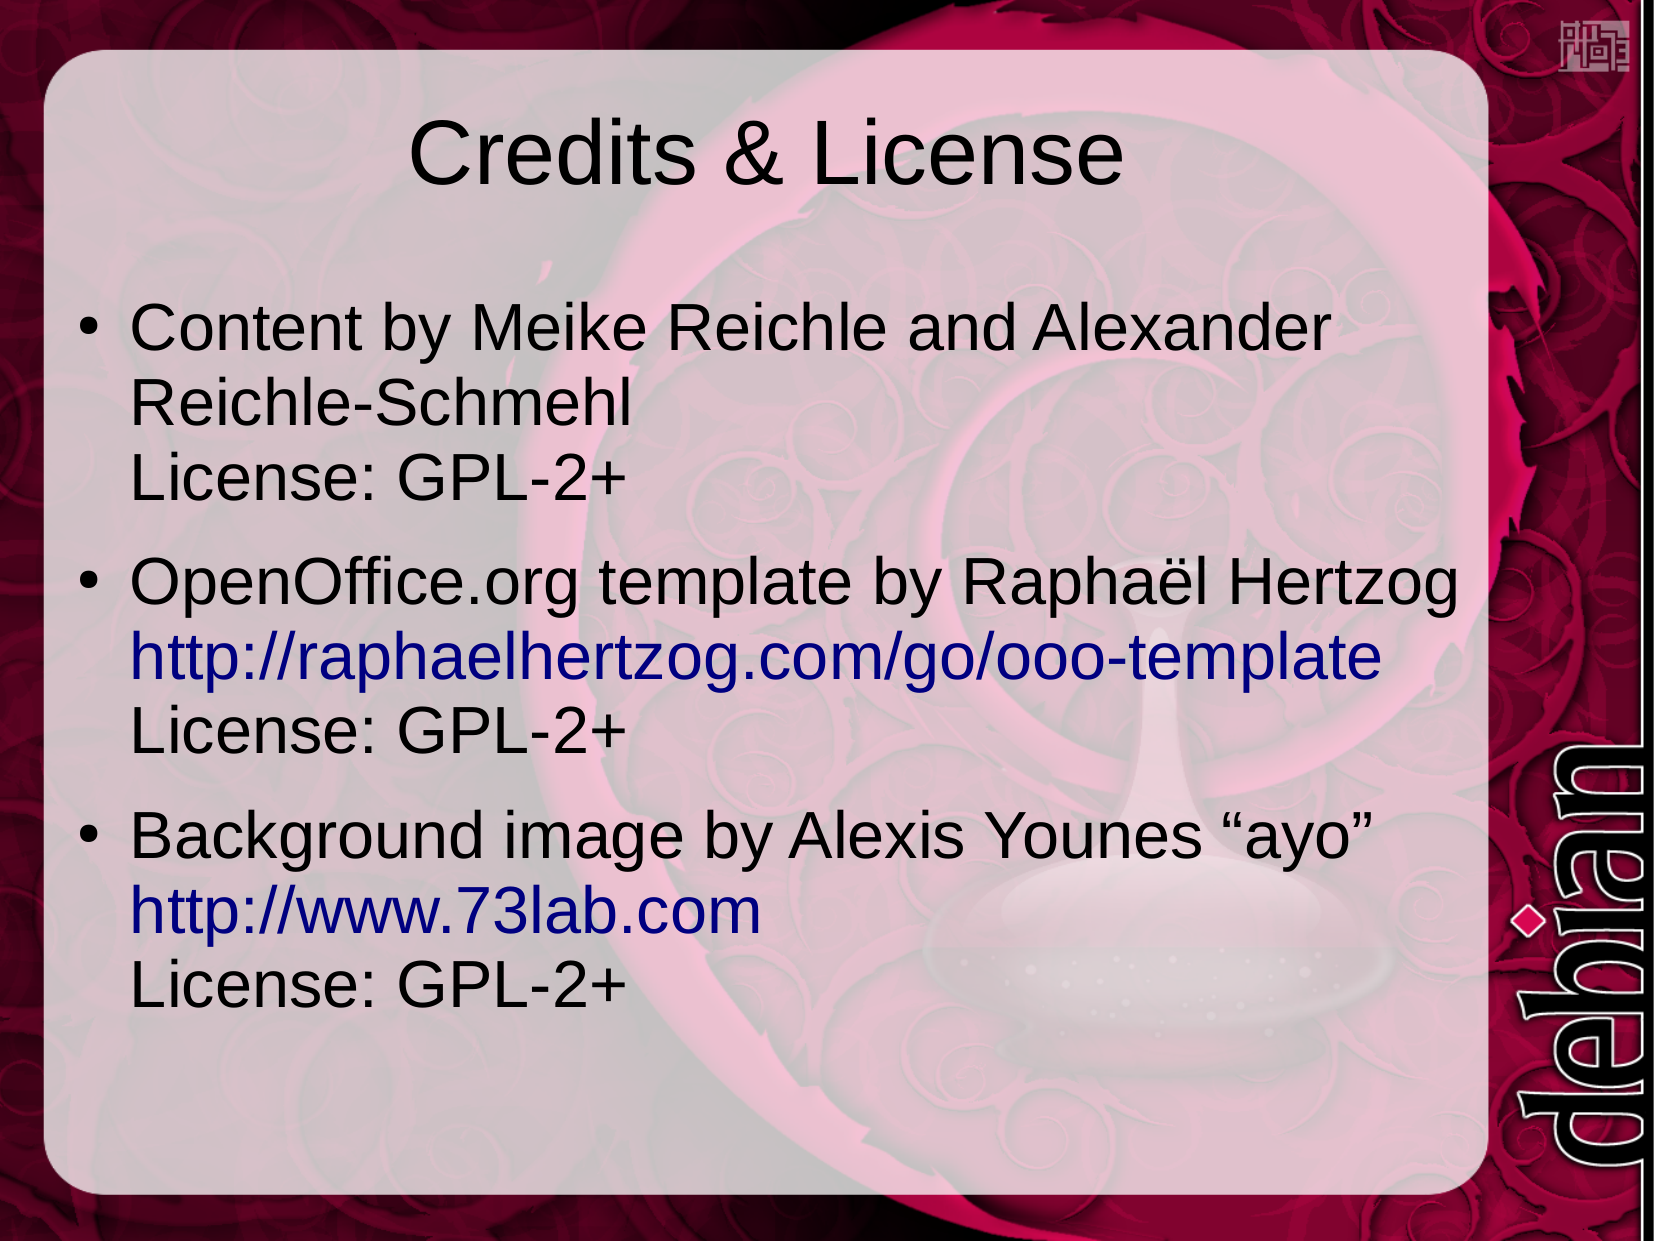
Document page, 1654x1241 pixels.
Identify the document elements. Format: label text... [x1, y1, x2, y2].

picture [0, 0, 1654, 1241]
list Content by Meike Reichle and Alexander Reichle-Schmehl License: GPL-2+ OpenOffice.org template by Raphaël Hertzog http://raphaelhertzog.com/go/ooo-template License: GPL-2+ Background image by Alexis Younes “ayo” http://www.73lab.com License: GPL-2+ [59, 290, 1477, 1109]
title Credits & License [59, 49, 1477, 257]
